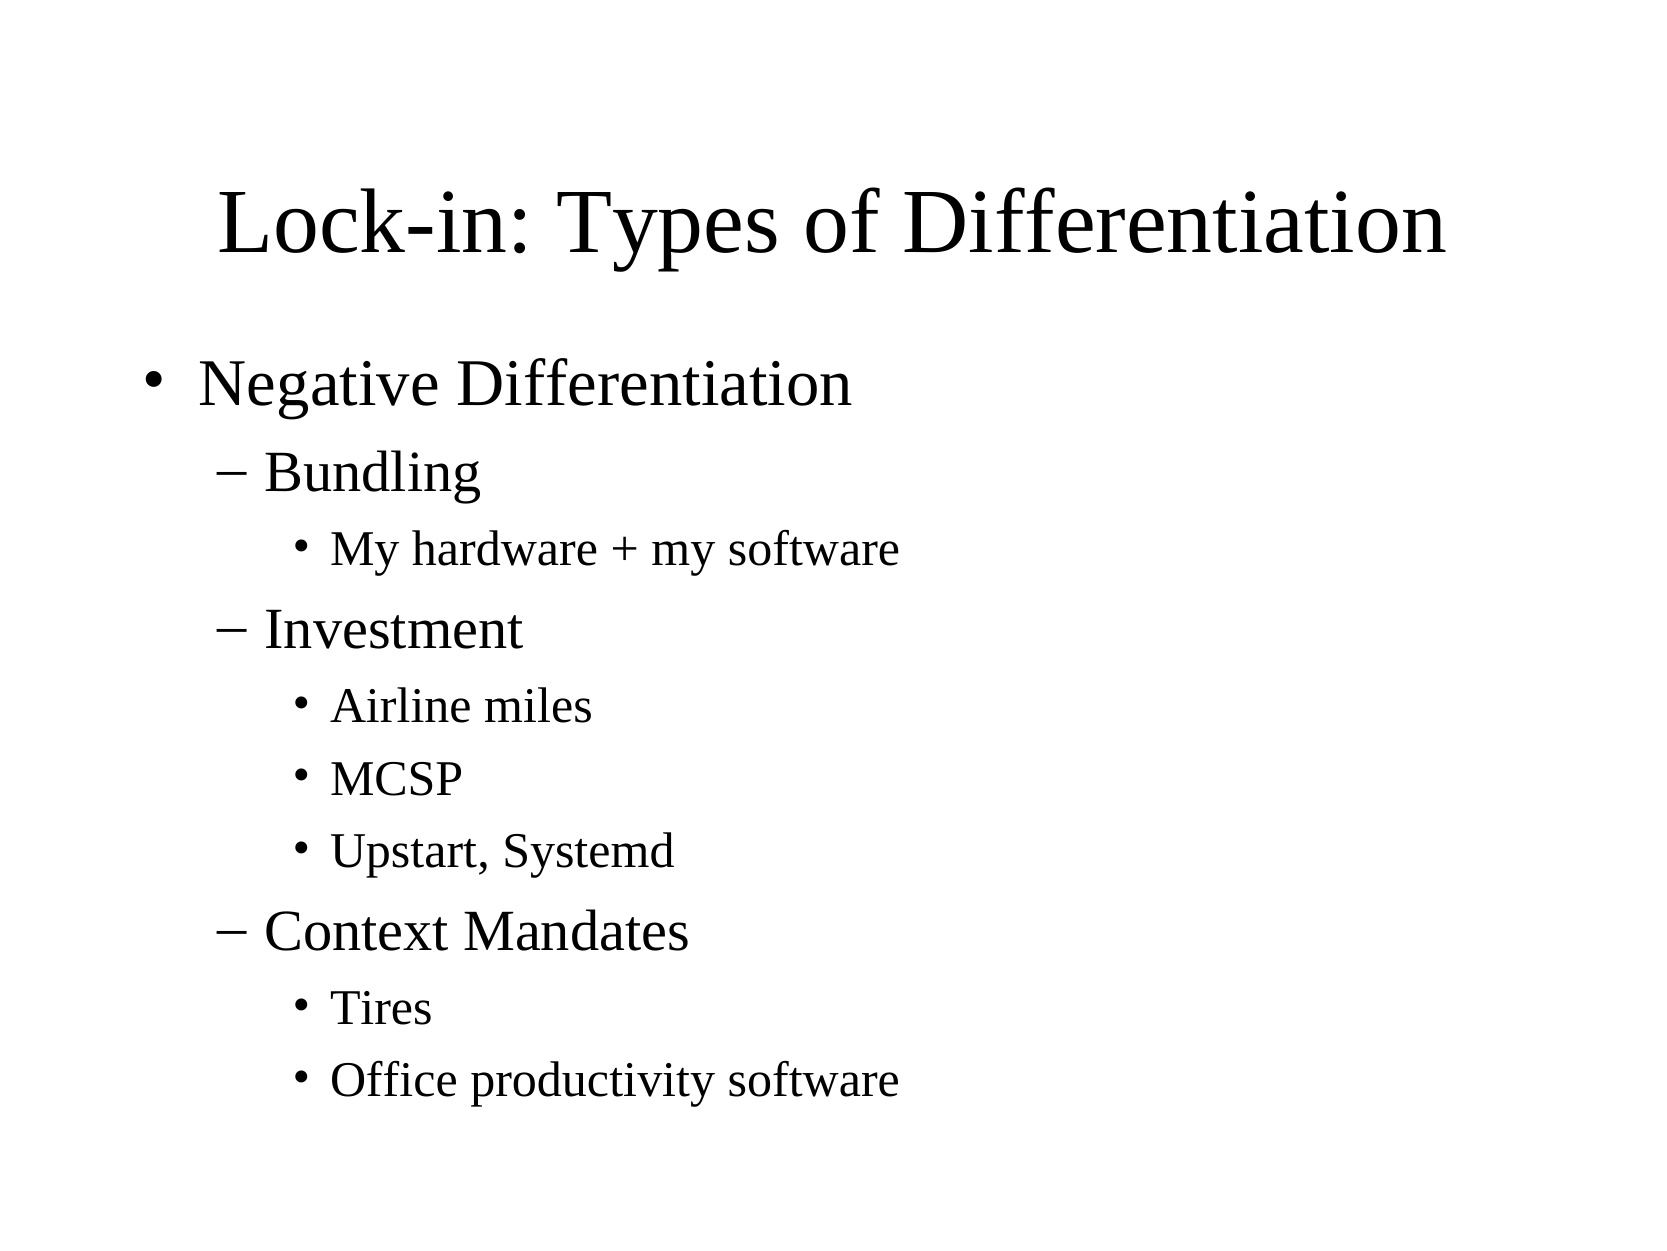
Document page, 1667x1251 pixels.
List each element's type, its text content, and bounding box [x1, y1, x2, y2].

title Lock-in: Types of Differentiation [124, 110, 1542, 320]
list Negative Differentiation Bundling My hardware + my software Investment Airline miles MCSP Upstart, Systemd Context Mandates Tires Office productivity software [127, 331, 1545, 1200]
